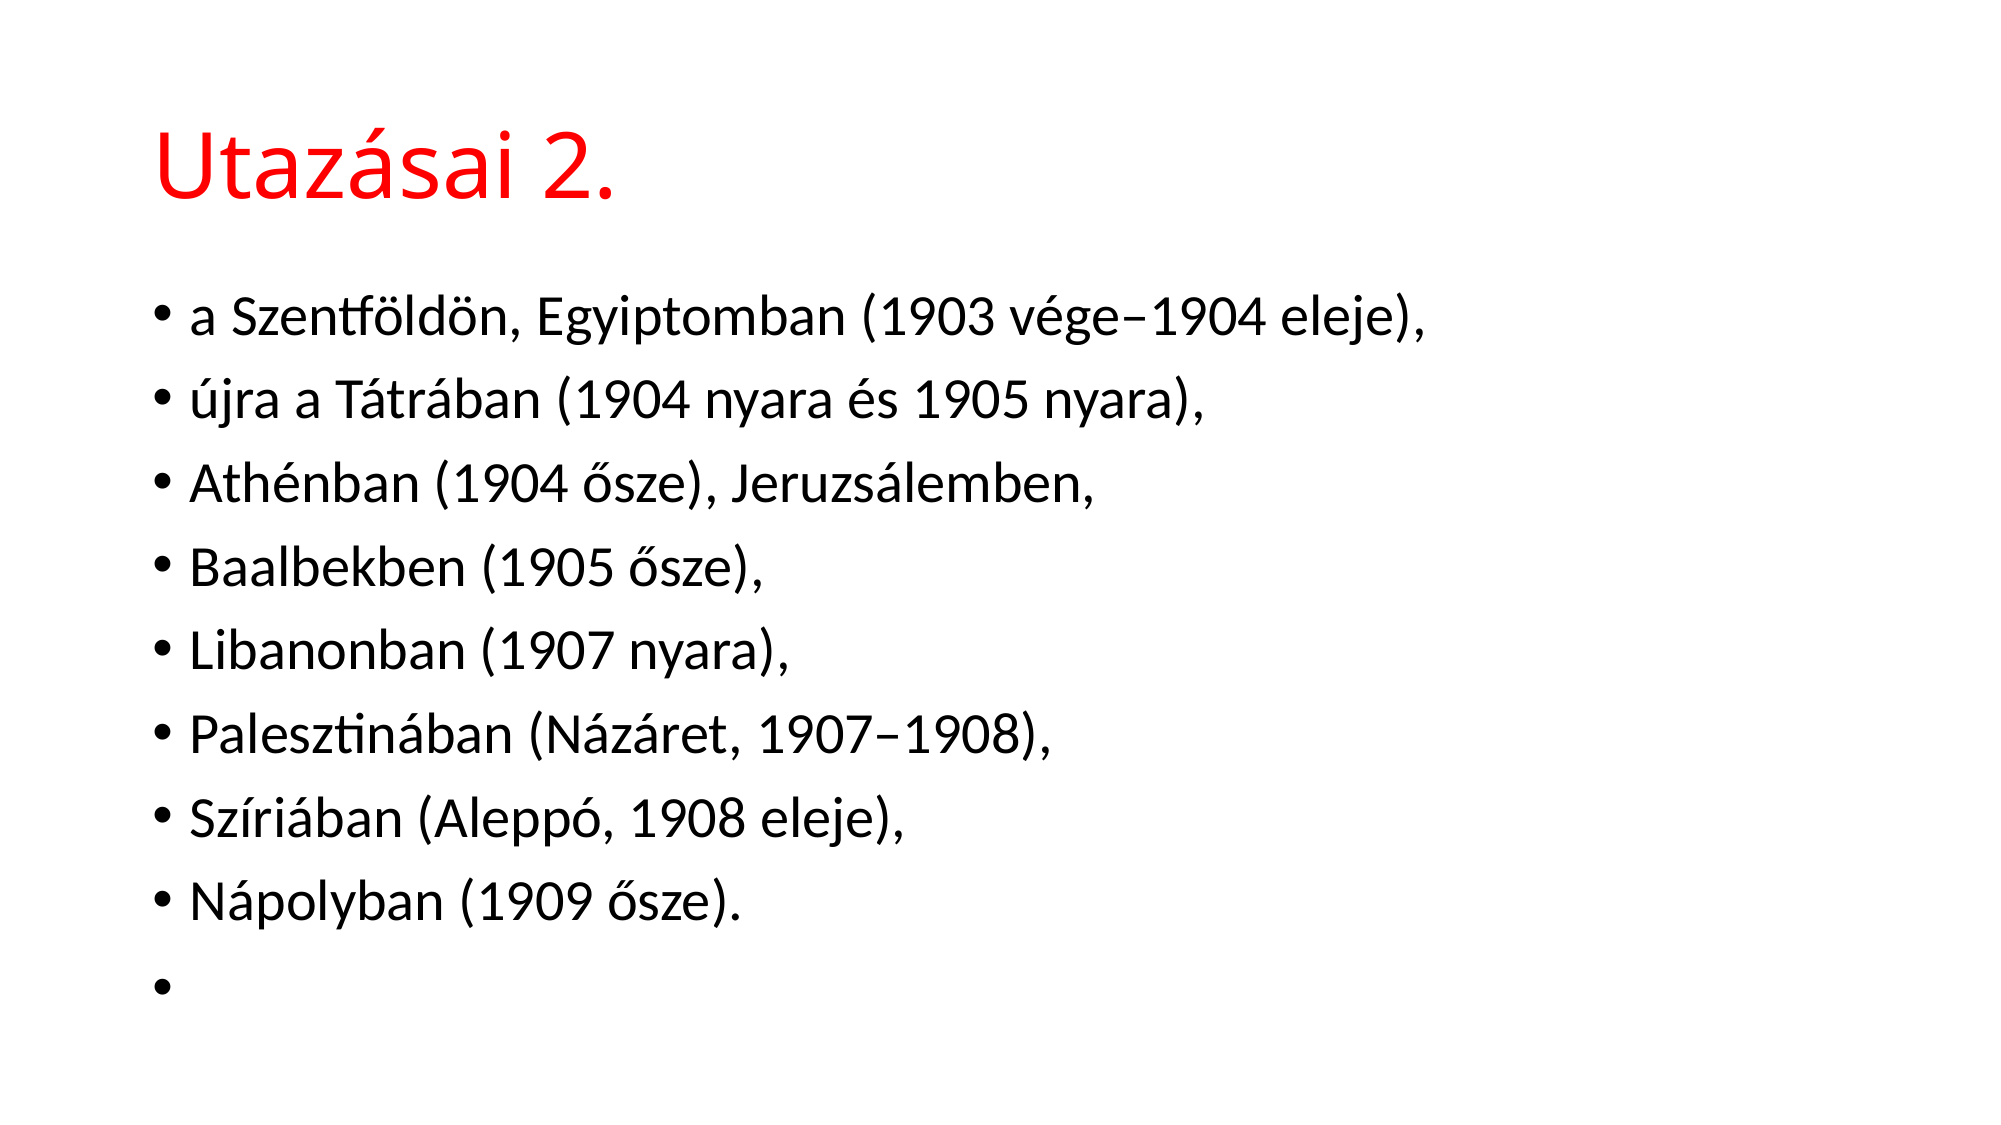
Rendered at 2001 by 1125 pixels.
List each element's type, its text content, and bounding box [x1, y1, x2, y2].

title Utazásai 2. [137, 59, 1863, 277]
list a Szentföldön, Egyiptomban (1903 vége–1904 eleje), újra a Tátrában (1904 nyara és 1905 nyara), Athénban (1904 ősze), Jeruzsálemben, Baalbekben (1905 ősze), Libanonban (1907 nyara), Palesztinában (Názáret, 1907–1908), Szíriában (Aleppó, 1908 eleje), Nápolyban (1909 ősze). [137, 277, 1863, 992]
